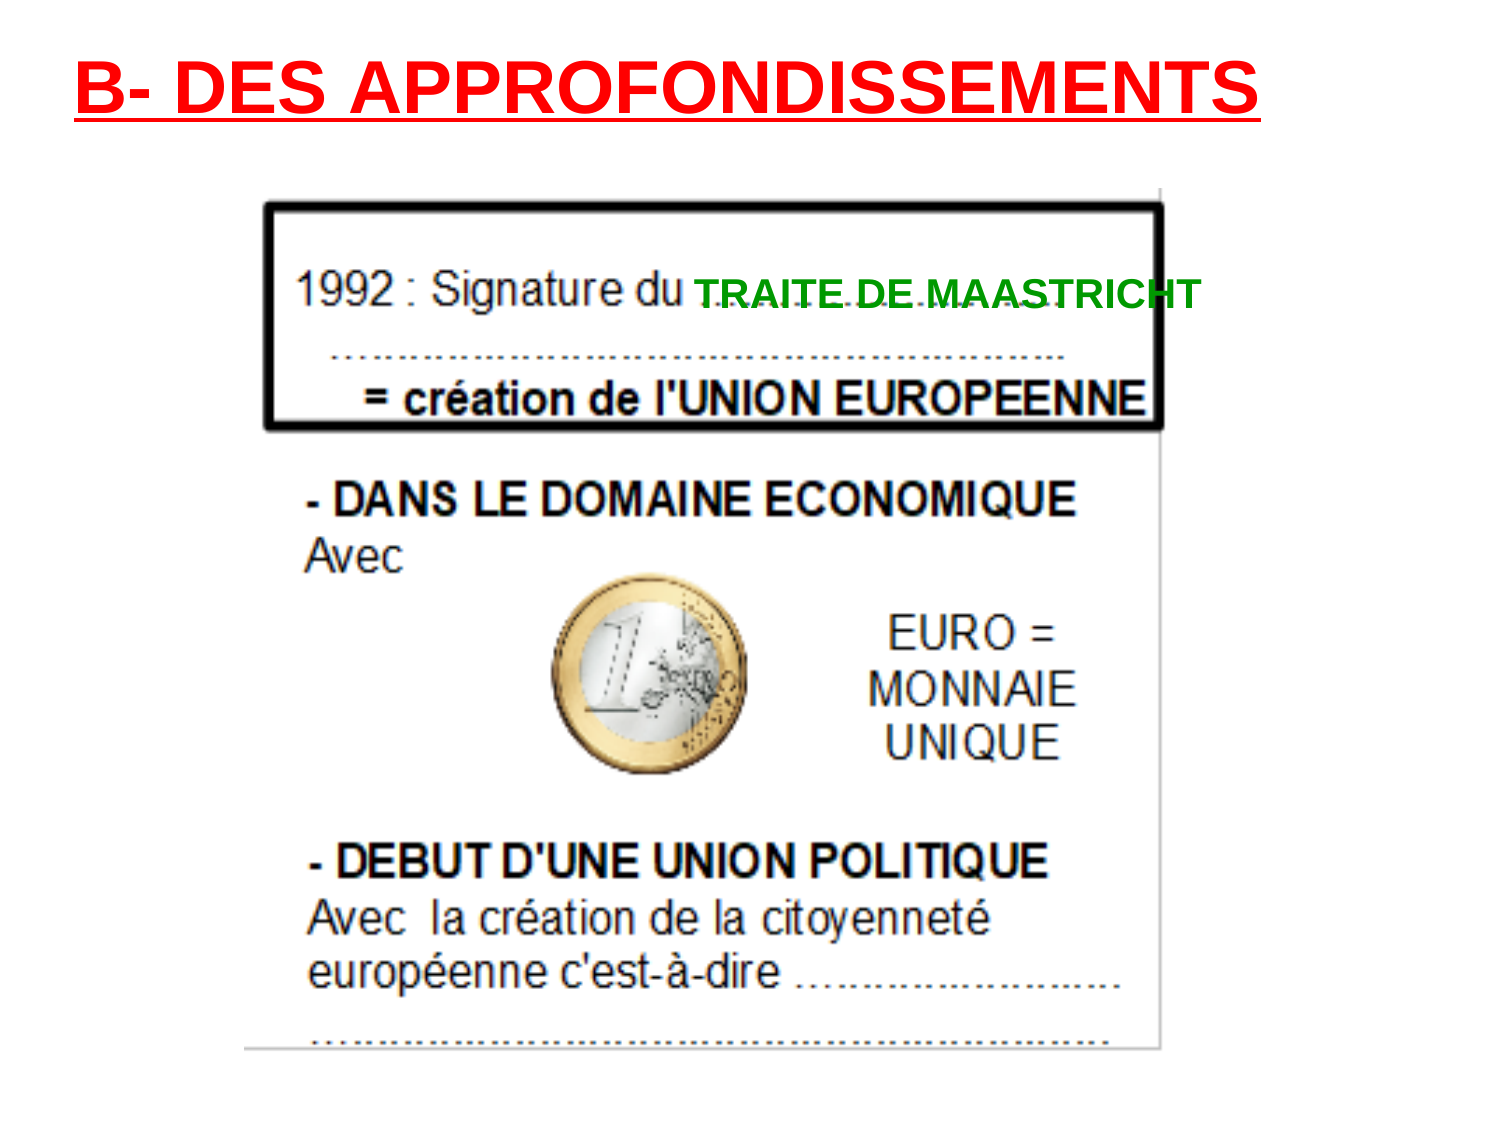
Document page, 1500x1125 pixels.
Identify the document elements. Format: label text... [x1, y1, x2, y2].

title B- DES APPROFONDISSEMENTS [59, 27, 1409, 148]
picture [244, 188, 1182, 1063]
text_box TRAITE DE MAASTRICHT [679, 259, 1270, 325]
